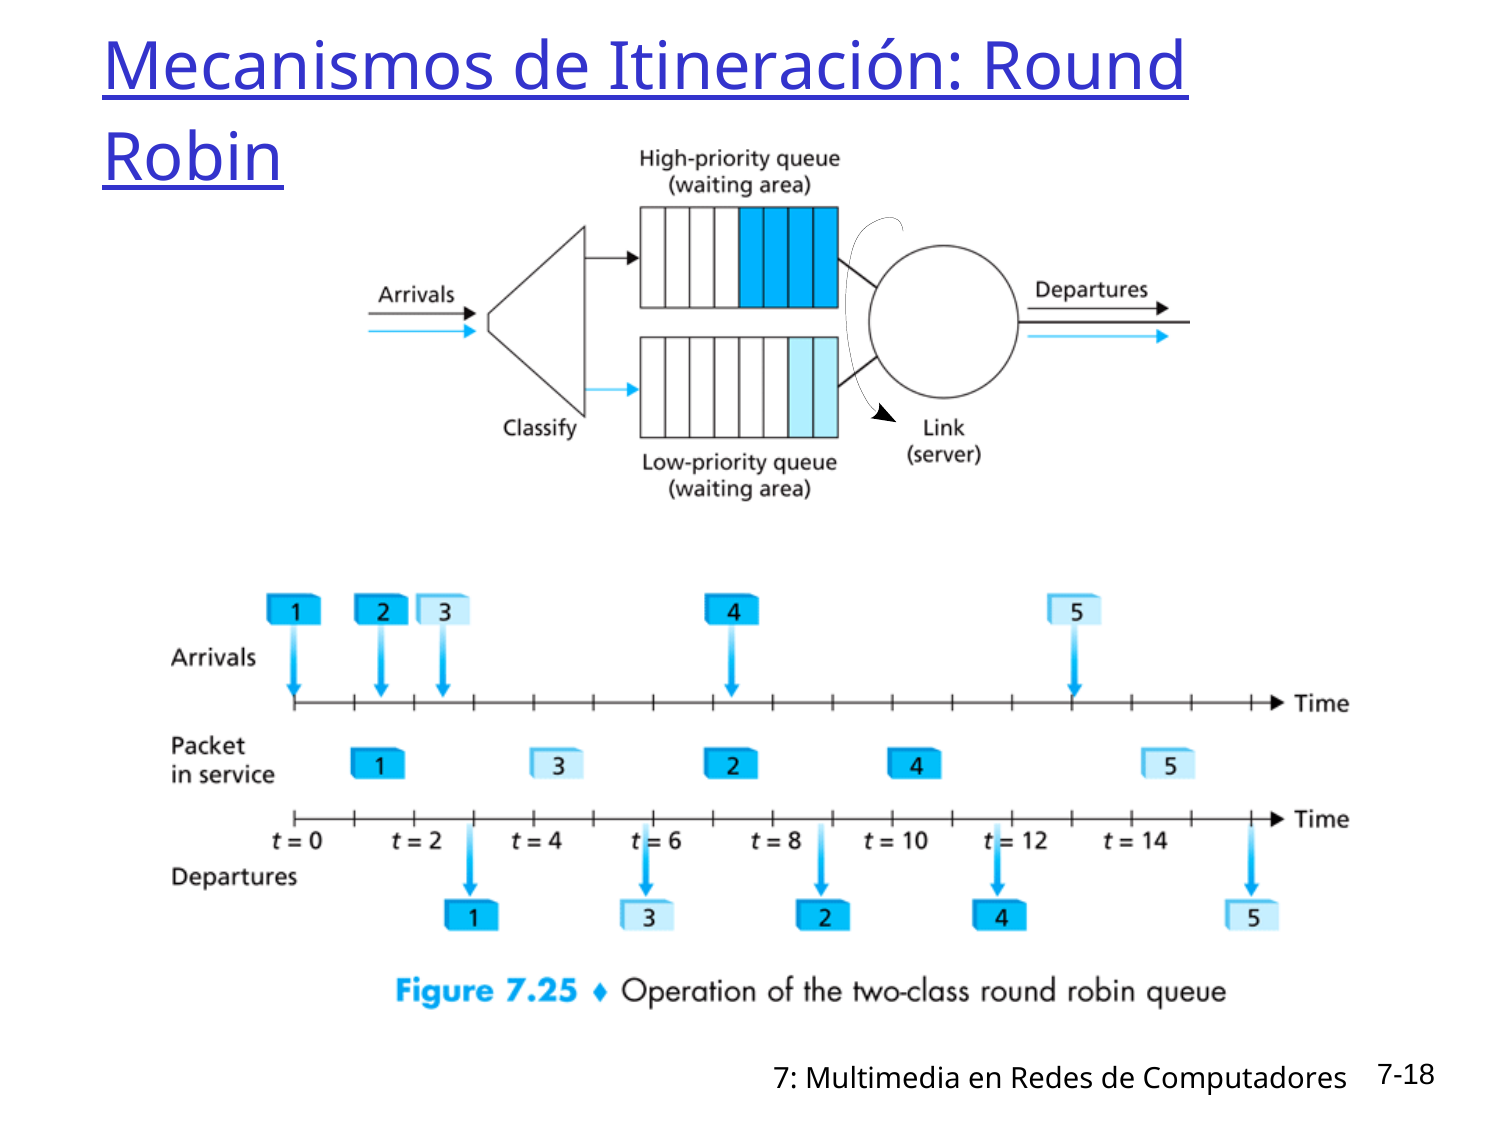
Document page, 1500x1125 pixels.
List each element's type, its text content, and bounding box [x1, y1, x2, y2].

picture [171, 590, 1351, 1013]
title Mecanismos de Itineración: Round Robin [87, 23, 1363, 195]
picture [317, 149, 1190, 563]
